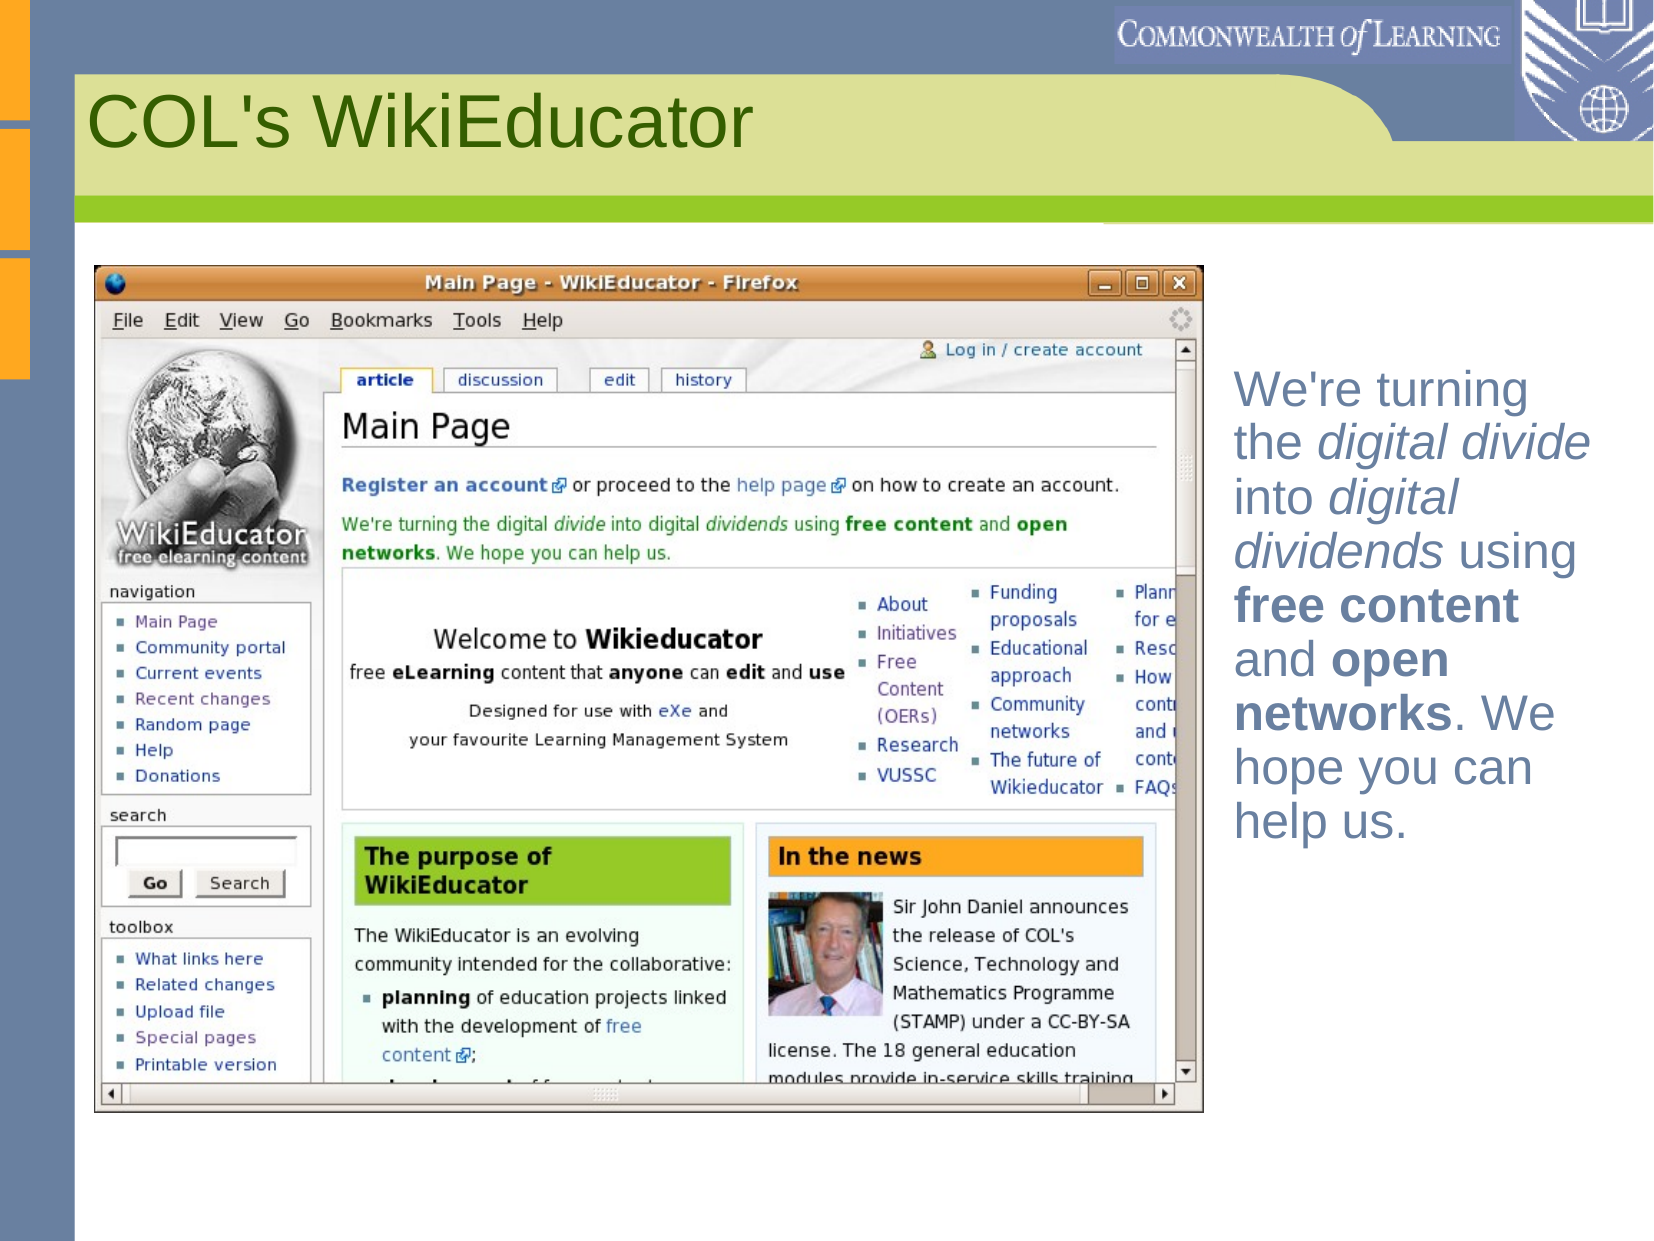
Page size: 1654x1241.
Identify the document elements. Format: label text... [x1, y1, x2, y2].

text_box We're turning the digital divide into digital dividends using free content and open networks. We hope you can help us. [1218, 355, 1619, 1142]
text_box COL's WikiEducator [71, 74, 770, 201]
picture [0, 0, 1654, 1241]
